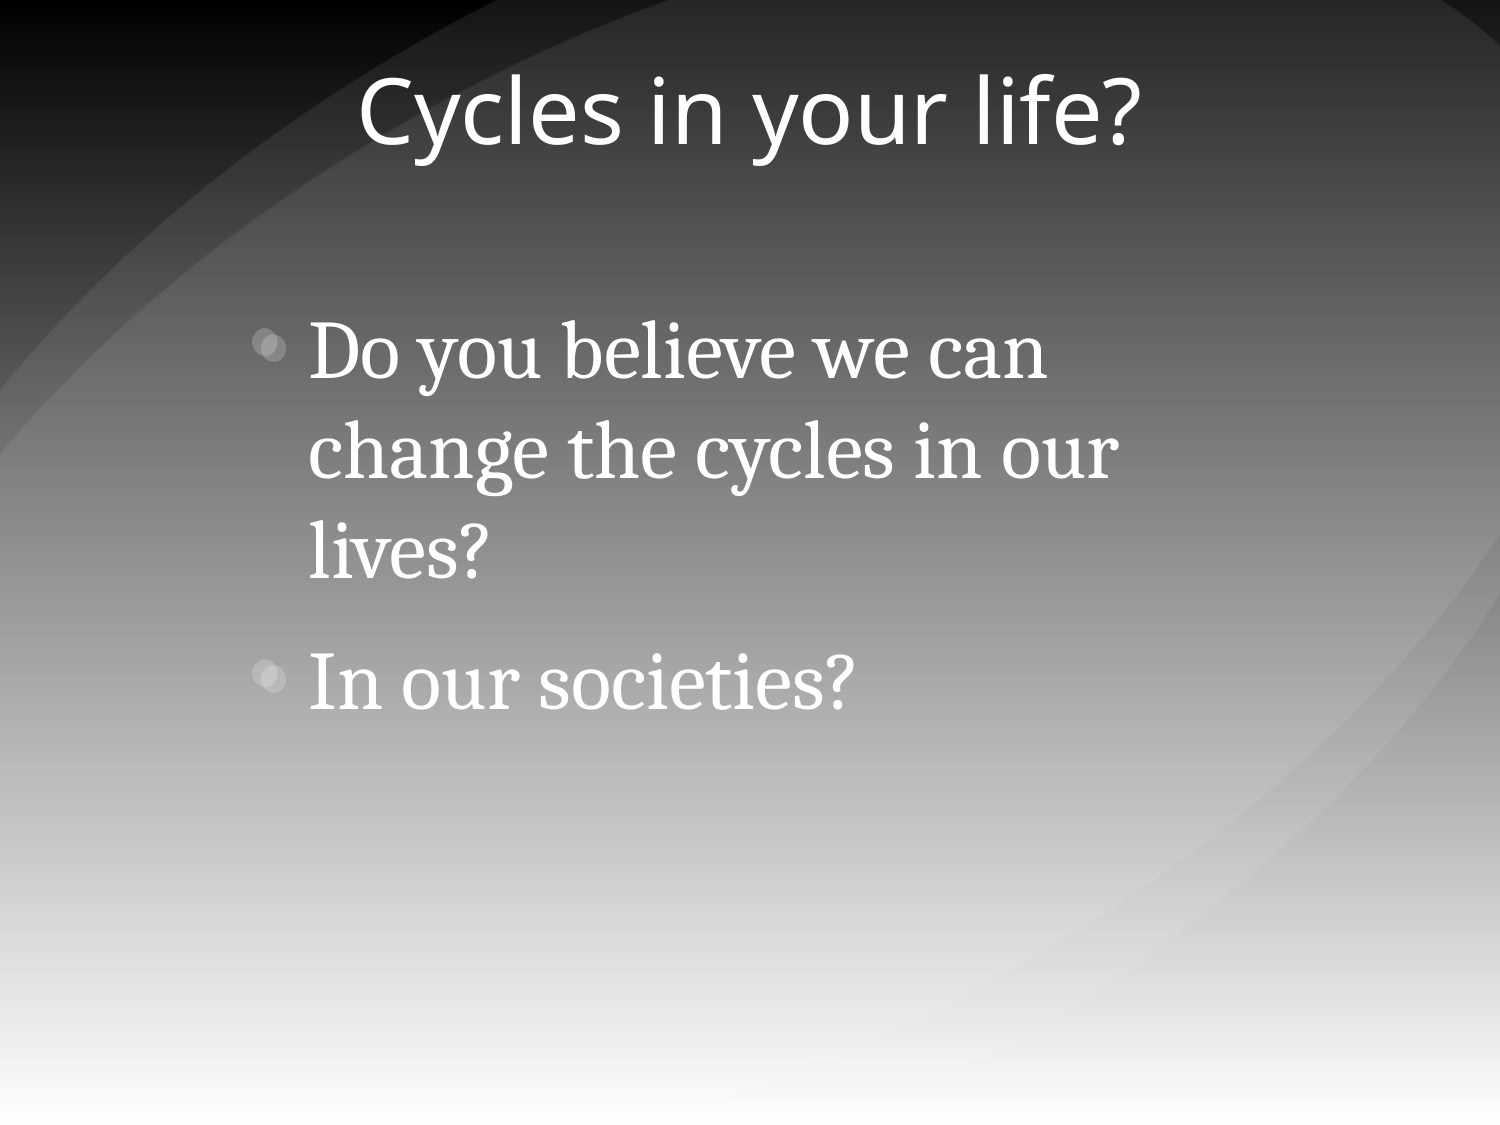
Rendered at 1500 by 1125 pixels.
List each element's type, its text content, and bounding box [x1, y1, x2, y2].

list Do you believe we can change the cycles in our lives? In our societies? [237, 287, 1200, 1050]
picture [0, 0, 1500, 1125]
title Cycles in your life? [283, 45, 1216, 288]
